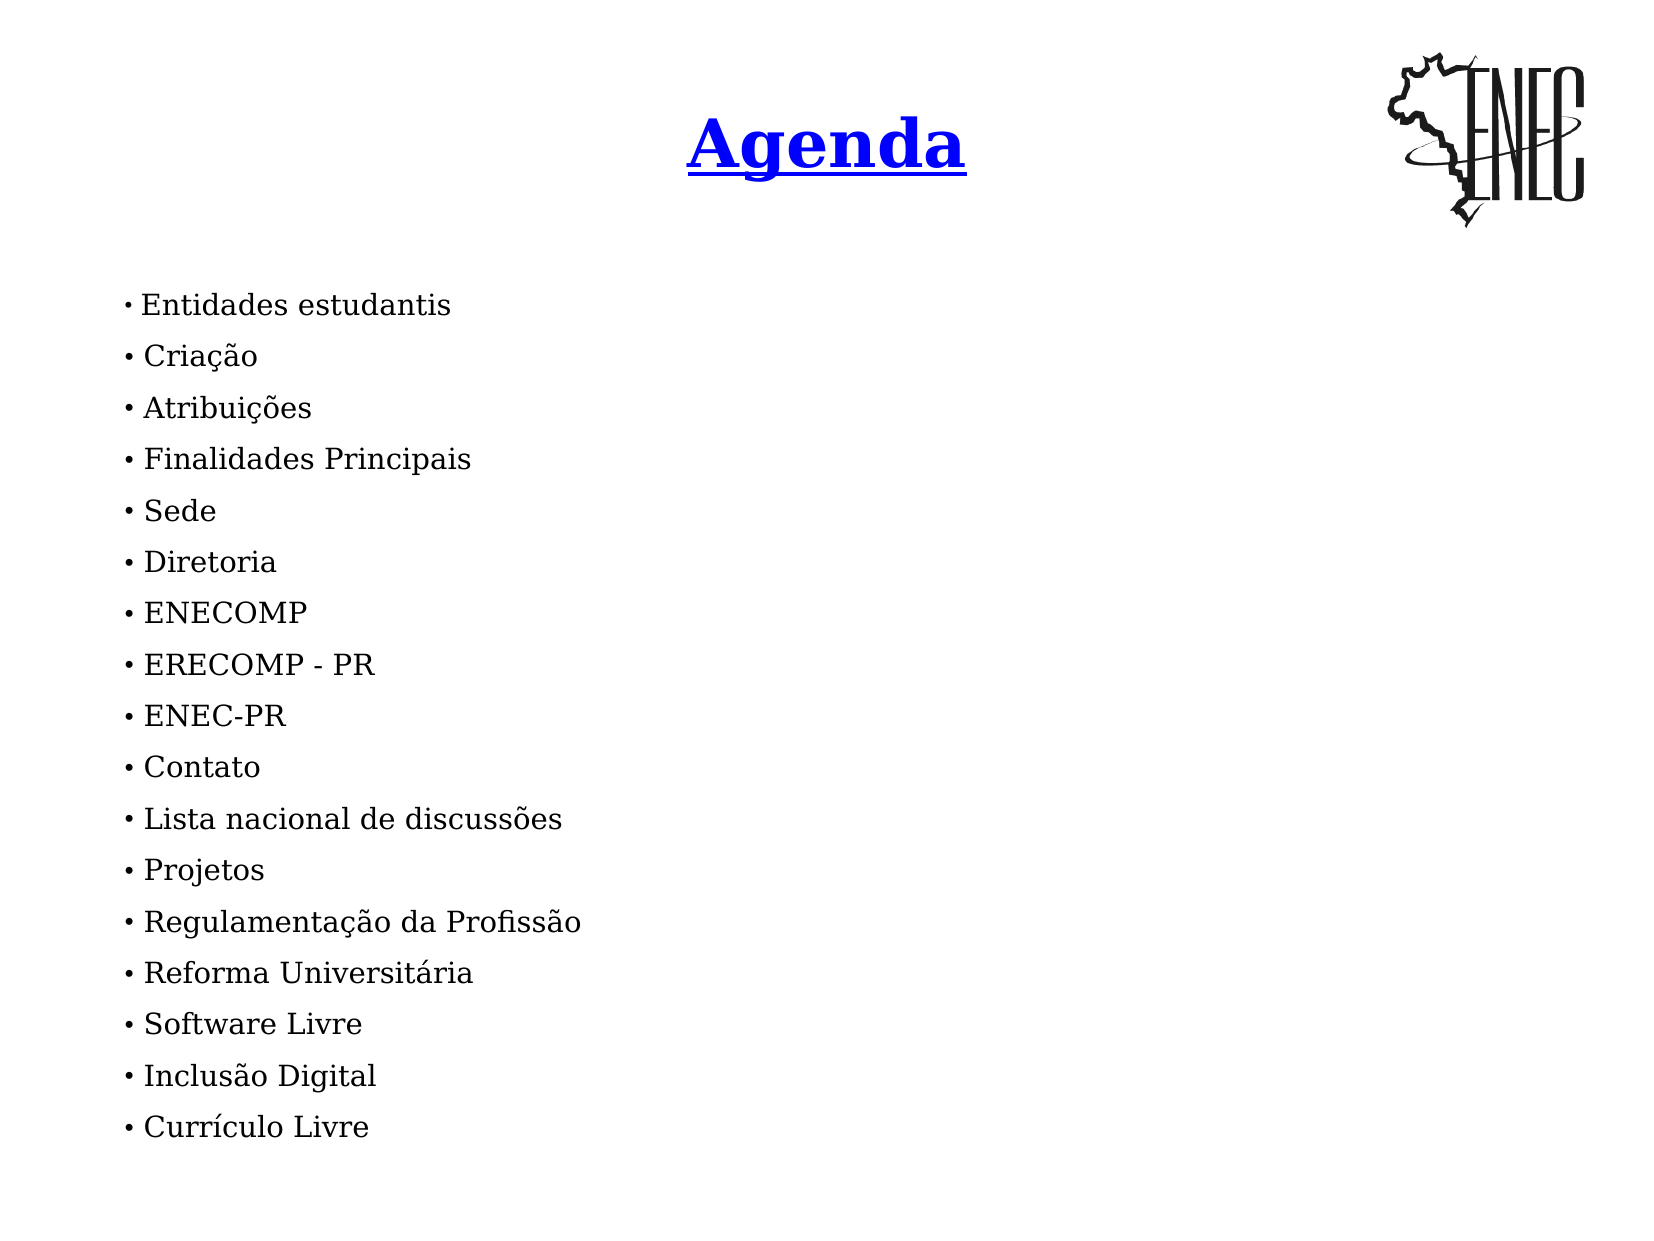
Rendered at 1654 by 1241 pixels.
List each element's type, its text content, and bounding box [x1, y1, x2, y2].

list Entidades estudantis Criação Atribuições Finalidades Principais Sede Diretoria ENECOMP ERECOMP - PR ENEC-PR Contato Lista nacional de discussões Projetos Regulamentação da Profissão Reforma Universitária Software Livre Inclusão Digital Currículo Livre [124, 271, 1534, 1192]
title Agenda [121, 40, 1534, 248]
picture [1382, 47, 1590, 249]
